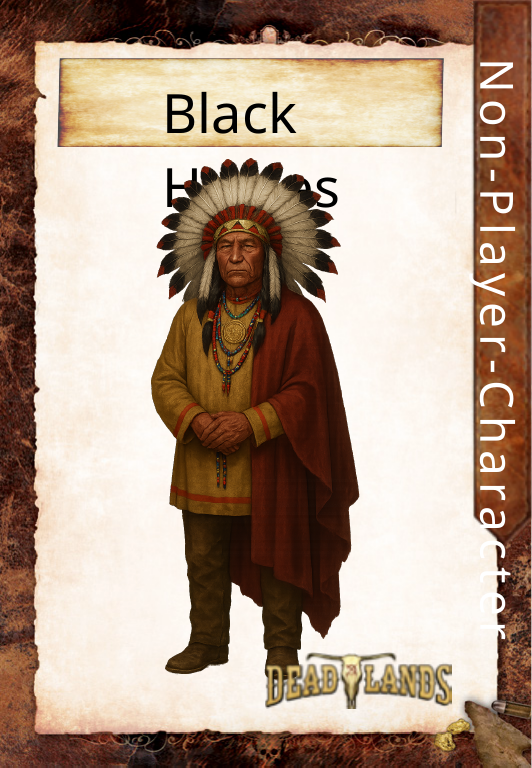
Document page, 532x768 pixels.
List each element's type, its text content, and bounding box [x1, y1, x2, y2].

text_box Non-Player-Character [398, 43, 532, 409]
text_box Black Horses [147, 68, 398, 152]
picture [0, 0, 532, 768]
